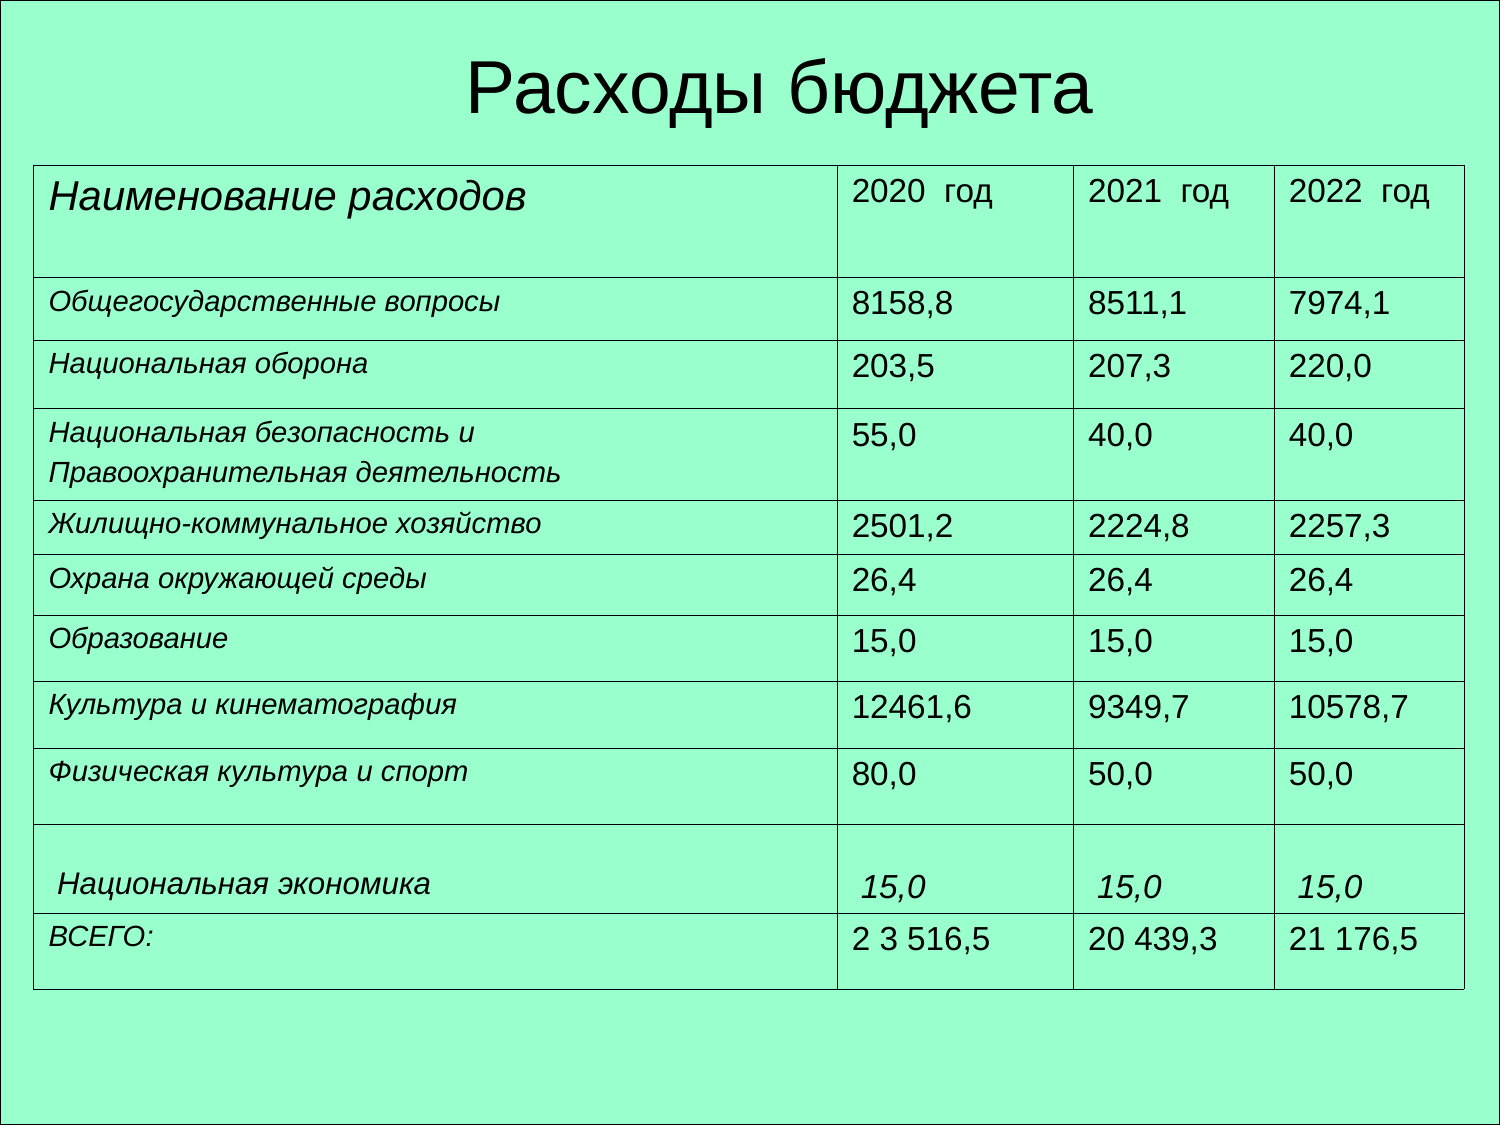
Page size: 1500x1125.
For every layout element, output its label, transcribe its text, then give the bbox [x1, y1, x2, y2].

table_cell 15,0 [1074, 825, 1274, 913]
table_cell Физическая культура и спорт [34, 749, 837, 824]
table_cell 8511,1 [1074, 278, 1274, 340]
table_cell 12461,6 [838, 682, 1073, 748]
table_header Наименование расходов [34, 166, 837, 277]
table_cell 50,0 [1275, 749, 1464, 824]
table_cell 55,0 [838, 409, 1073, 500]
table_cell 10578,7 [1275, 682, 1464, 748]
table_cell Жилищно-коммунальное хозяйство [34, 501, 837, 554]
table_cell Охрана окружающей среды [34, 555, 837, 615]
table_cell 20 439,3 [1074, 914, 1274, 989]
table_header 2020 год [838, 166, 1073, 277]
table_cell 8158,8 [838, 278, 1073, 340]
table_cell 26,4 [1275, 555, 1464, 615]
table_cell 40,0 [1074, 409, 1274, 500]
table_cell 80,0 [838, 749, 1073, 824]
table_cell 40,0 [1275, 409, 1464, 500]
table_cell 15,0 [838, 616, 1073, 681]
table_cell ВСЕГО: [34, 914, 837, 989]
table_cell 15,0 [1275, 616, 1464, 681]
table_cell Национальная экономика [34, 825, 837, 913]
text_box Расходы бюджета [419, 31, 1140, 165]
table_cell 2 3 516,5 [838, 914, 1073, 989]
table_header 2022 год [1275, 166, 1464, 277]
table_cell 26,4 [838, 555, 1073, 615]
table_cell 26,4 [1074, 555, 1274, 615]
table_cell Образование [34, 616, 837, 681]
table_cell 7974,1 [1275, 278, 1464, 340]
table_cell 2501,2 [838, 501, 1073, 554]
table_cell 15,0 [838, 825, 1073, 913]
table_cell 207,3 [1074, 341, 1274, 408]
table_cell 203,5 [838, 341, 1073, 408]
table_cell 220,0 [1275, 341, 1464, 408]
table_cell Культура и кинематография [34, 682, 837, 748]
table_cell Национальная безопасность и Правоохранительная деятельность [34, 409, 837, 500]
table_cell 9349,7 [1074, 682, 1274, 748]
table_header 2021 год [1074, 166, 1274, 277]
table_cell Общегосударственные вопросы [34, 278, 837, 340]
table_cell 15,0 [1074, 616, 1274, 681]
table_cell 2224,8 [1074, 501, 1274, 554]
text_box [0, 0, 1500, 1125]
table_cell 15,0 [1275, 825, 1464, 913]
table_cell Национальная оборона [34, 341, 837, 408]
table_cell 2257,3 [1275, 501, 1464, 554]
table_cell 50,0 [1074, 749, 1274, 824]
table_cell 21 176,5 [1275, 914, 1464, 989]
